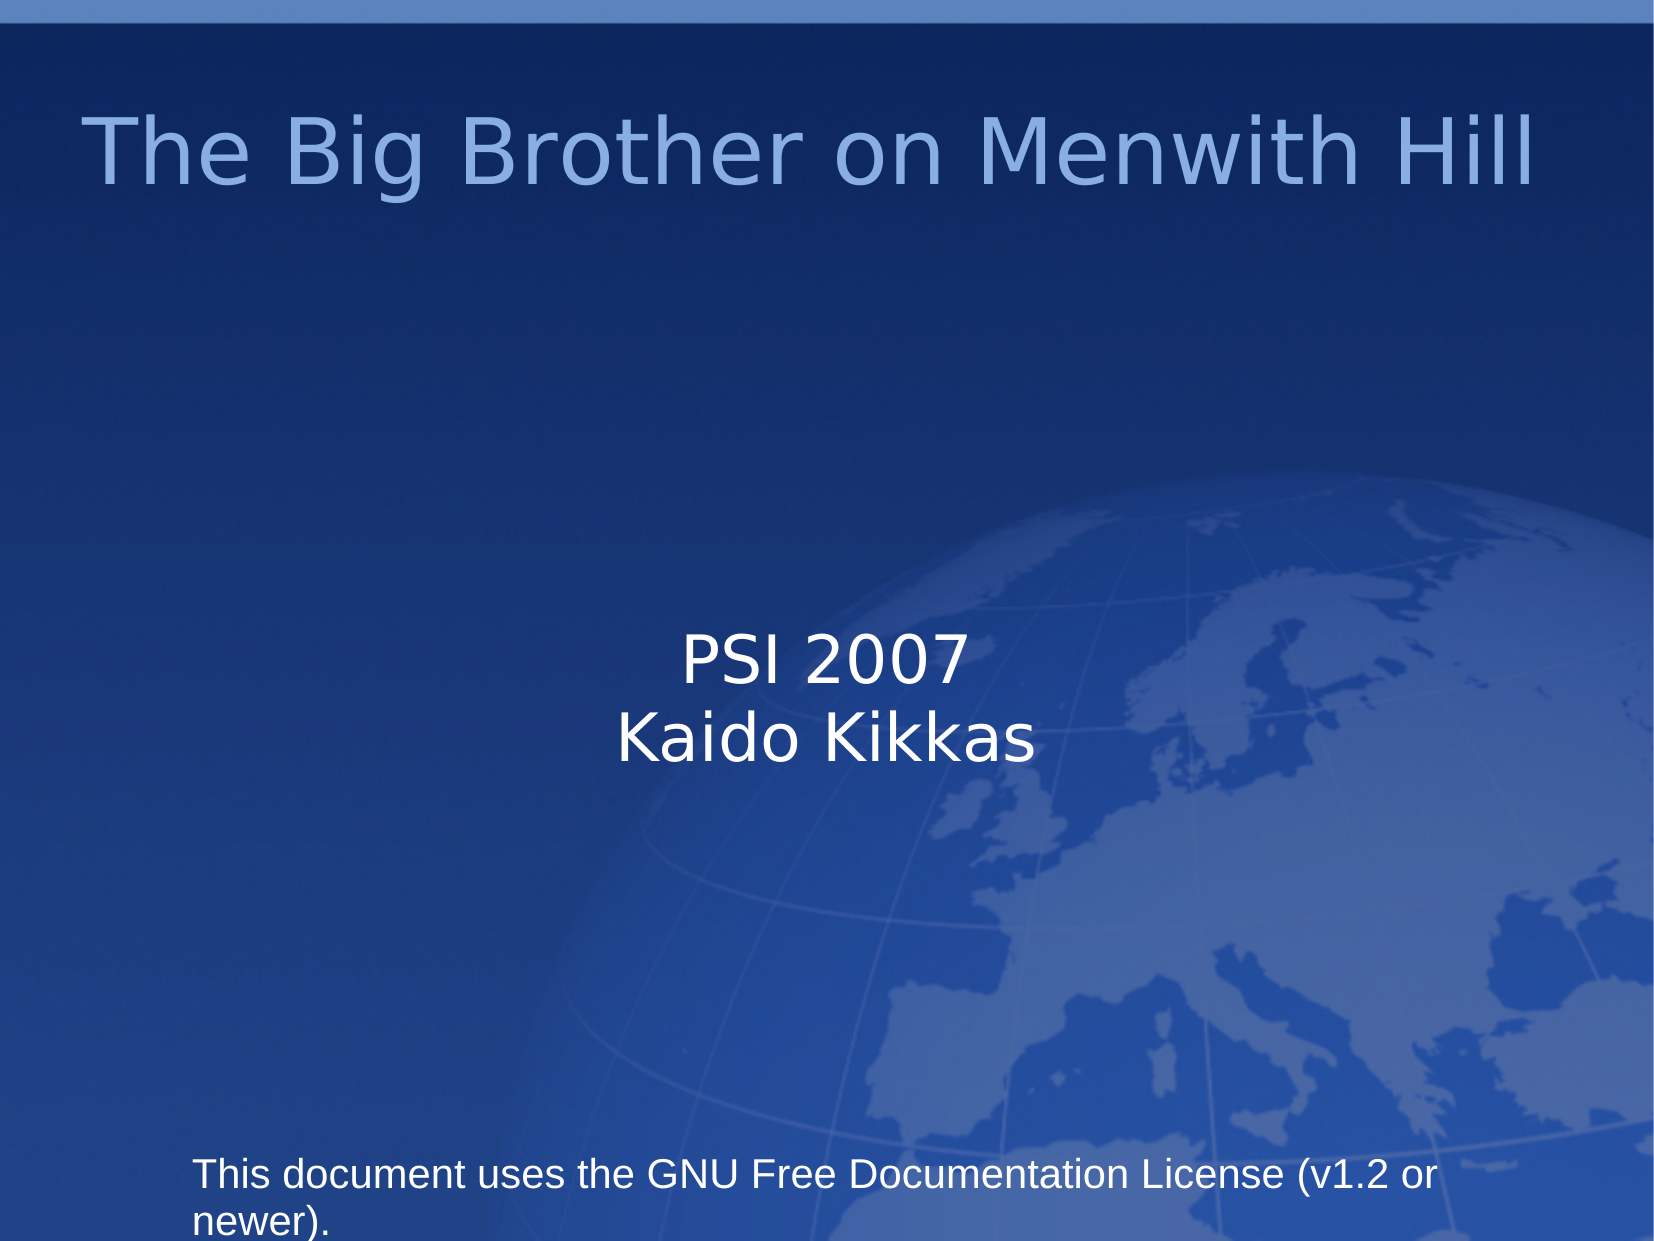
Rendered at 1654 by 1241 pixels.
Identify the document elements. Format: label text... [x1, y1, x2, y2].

text_box This document uses the GNU Free Documentation License (v1.2 or newer). [177, 1143, 1576, 1211]
picture [0, 0, 1654, 1241]
subtitle PSI 2007 Kaido Kikkas [82, 297, 1571, 1102]
title The Big Brother on Menwith Hill [82, 56, 1571, 250]
